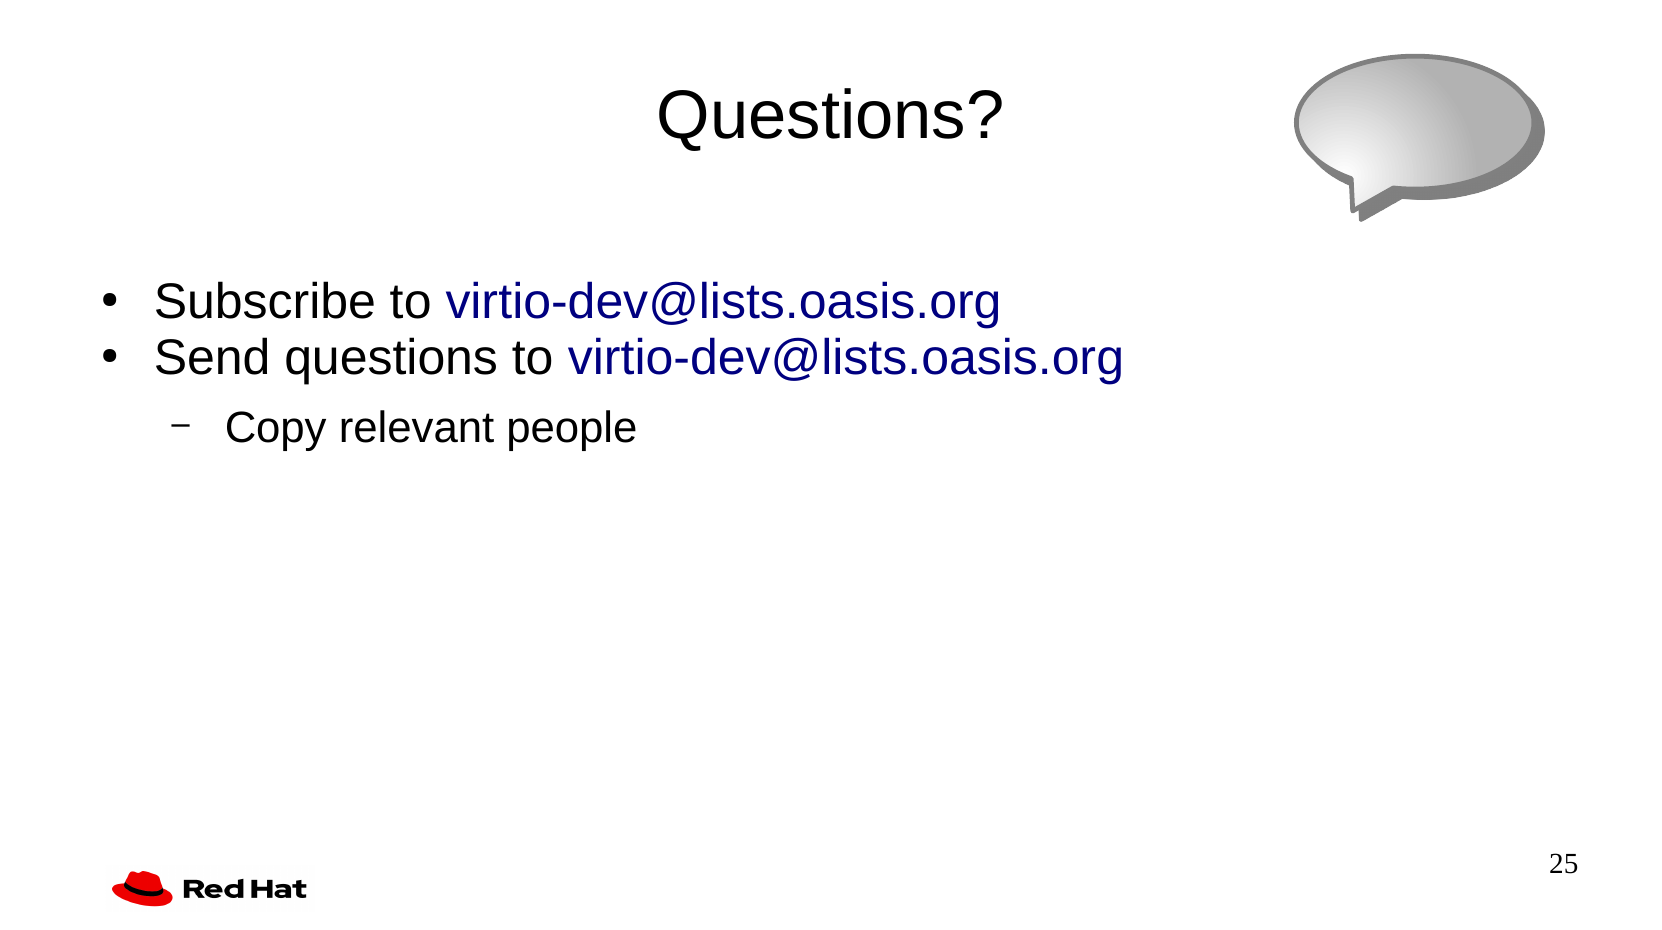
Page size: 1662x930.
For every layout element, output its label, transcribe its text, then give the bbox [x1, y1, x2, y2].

text_box [1296, 56, 1534, 211]
title Questions? [83, 36, 1579, 193]
list Subscribe to virtio-dev@lists.oasis.org Send questions to virtio-dev@lists.oasis.org Copy relevant people [83, 217, 1579, 757]
picture [105, 865, 315, 912]
